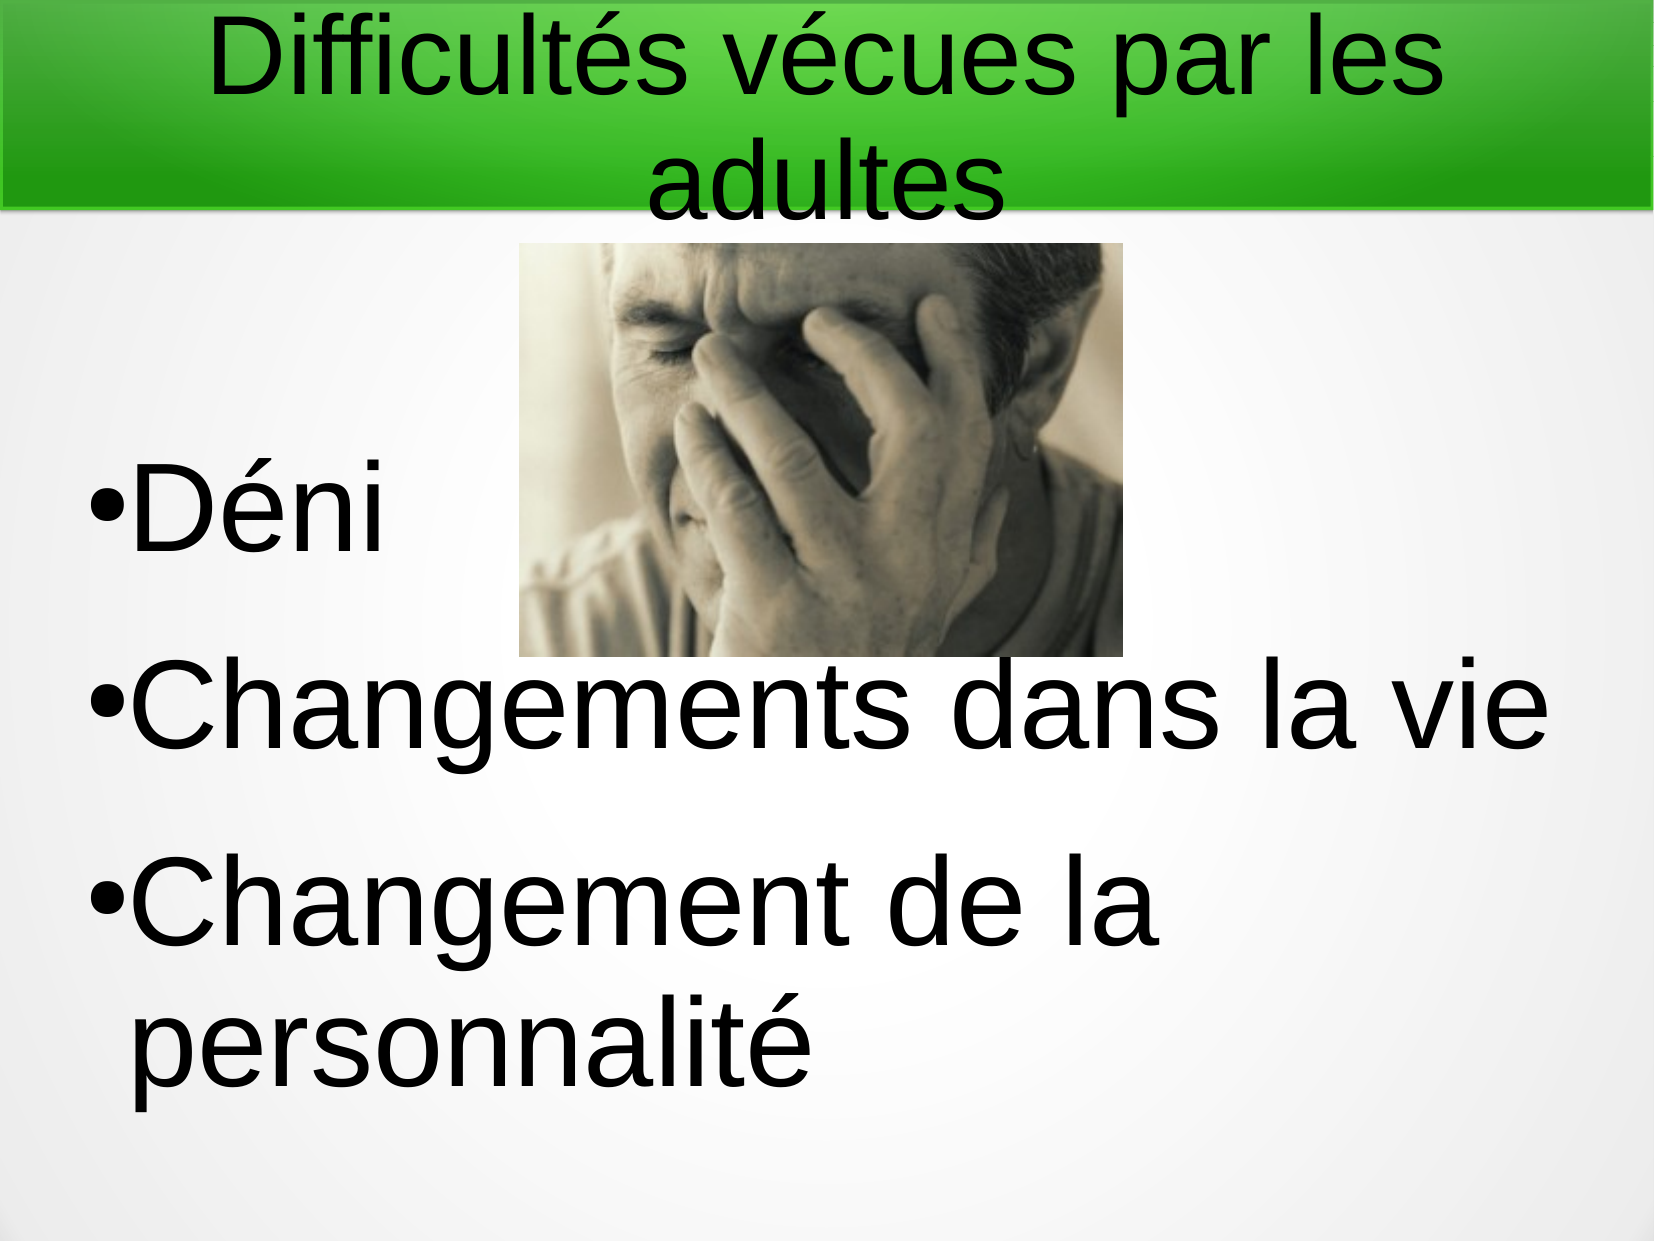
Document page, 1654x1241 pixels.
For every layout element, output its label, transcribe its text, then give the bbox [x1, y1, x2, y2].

list Déni Changements dans la vie Changement de la personnalité [70, 437, 1560, 1157]
picture [519, 243, 1123, 658]
title Difficultés vécues par les adultes [82, 0, 1571, 244]
